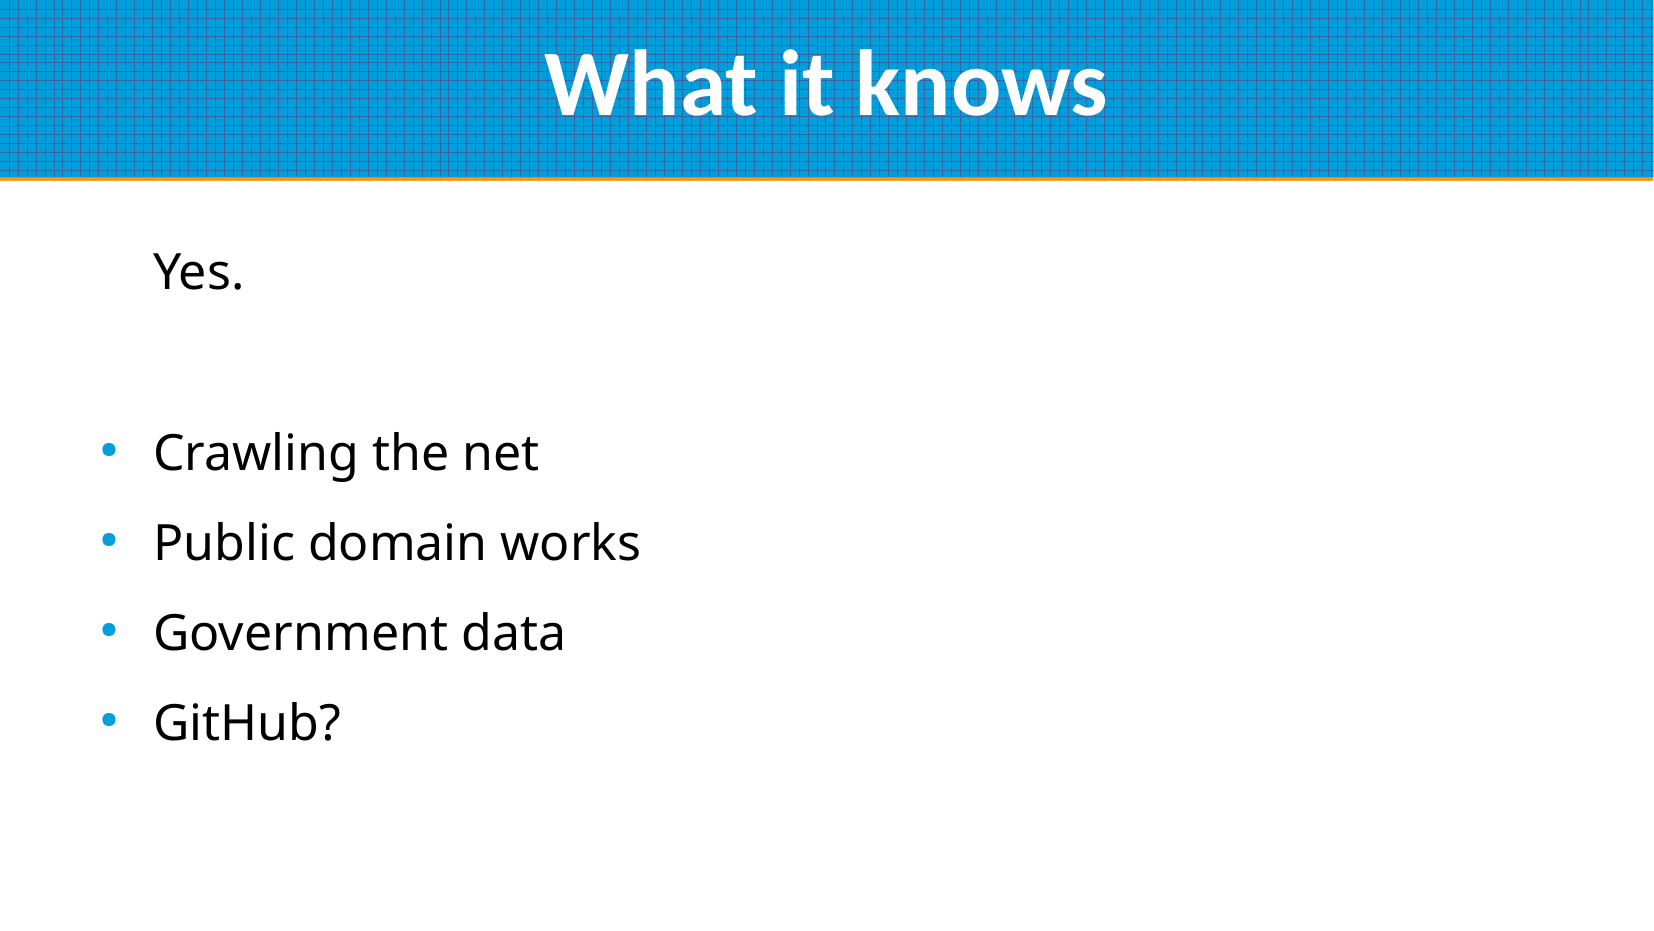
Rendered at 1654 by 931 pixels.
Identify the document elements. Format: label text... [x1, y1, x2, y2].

title What it knows [82, 14, 1571, 171]
list Yes. Crawling the net Public domain works Government data GitHub? [82, 236, 1563, 811]
